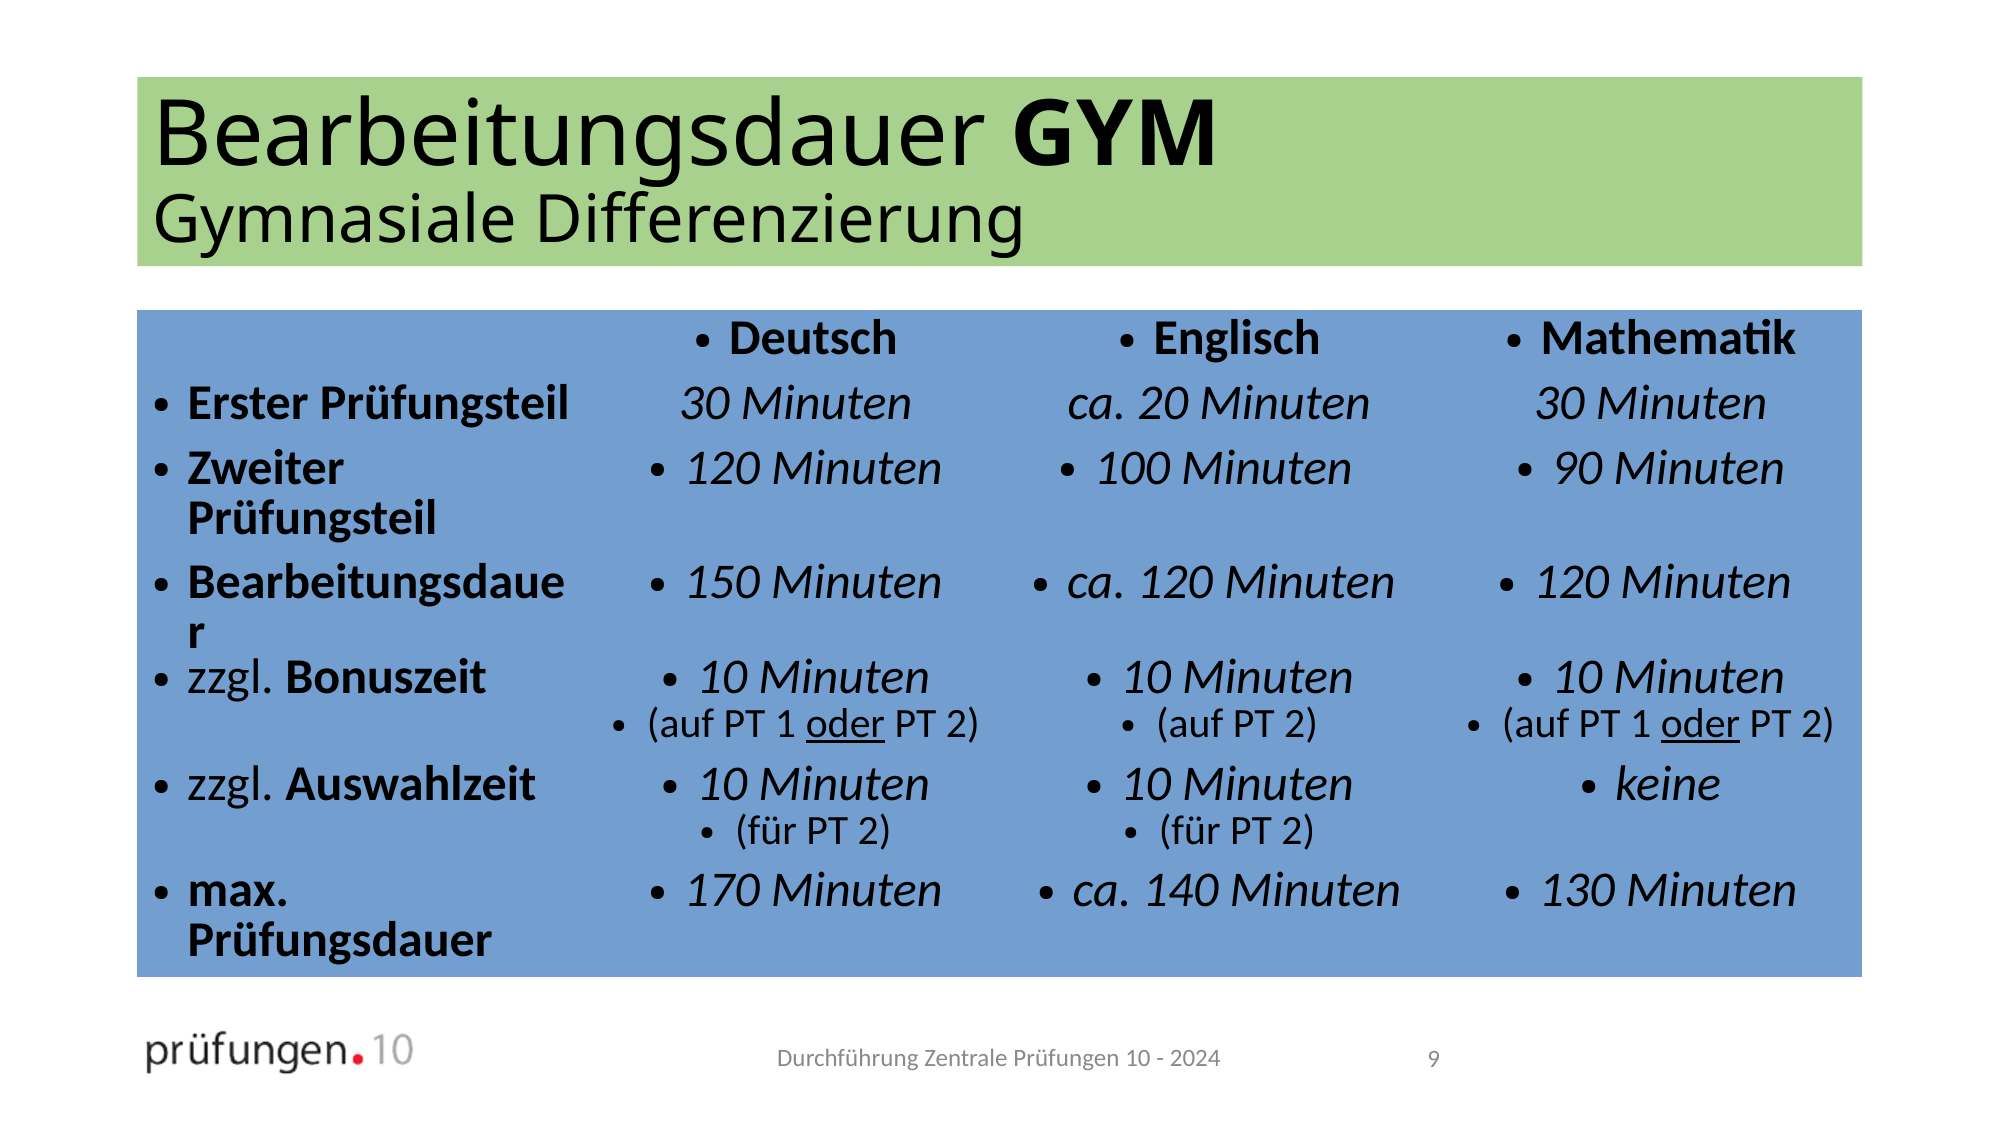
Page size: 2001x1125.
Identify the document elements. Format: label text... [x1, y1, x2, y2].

table_cell 120 Minuten [591, 439, 1000, 554]
table_header 10 Minuten (auf PT 2) [1000, 649, 1439, 755]
table_header zzgl. Bonuszeit [137, 649, 591, 755]
table_cell ca. 140 Minuten [1000, 862, 1439, 977]
table_cell keine [1439, 755, 1862, 862]
table_cell max. Prüfungsdauer [137, 862, 591, 977]
table_header 10 Minuten (auf PT 1 oder PT 2) [1439, 649, 1862, 755]
table_cell 130 Minuten [1439, 862, 1862, 977]
table_cell 100 Minuten [1000, 439, 1439, 554]
table_cell 150 Minuten [591, 554, 1000, 649]
table_cell 170 Minuten [591, 862, 1000, 977]
table_cell Bearbeitungsdauer [137, 554, 591, 649]
table_cell 90 Minuten [1439, 439, 1862, 554]
table_cell 10 Minuten (für PT 2) [591, 755, 1000, 862]
table_cell ca. 120 Minuten [1000, 554, 1439, 649]
table_cell ca. 20 Minuten [1000, 374, 1439, 439]
table_cell 120 Minuten [1439, 554, 1862, 649]
table_header Mathematik [1439, 310, 1862, 374]
table_cell zzgl. Auswahlzeit [137, 755, 591, 862]
table_header Deutsch [591, 310, 1000, 374]
table_cell 30 Minuten [1439, 374, 1862, 439]
title Bearbeitungsdauer GYM Gymnasiale Differenzierung [137, 77, 1863, 267]
table_cell 10 Minuten (für PT 2) [1000, 755, 1439, 862]
table_header 10 Minuten (auf PT 1 oder PT 2) [591, 649, 1000, 755]
text_box [1412, 1027, 1863, 1088]
table_cell Erster Prüfungsteil [137, 374, 591, 439]
table_header Englisch [1000, 310, 1439, 374]
table_header [137, 310, 591, 374]
table_cell Zweiter Prüfungsteil [137, 439, 591, 554]
table_cell 30 Minuten [591, 374, 1000, 439]
